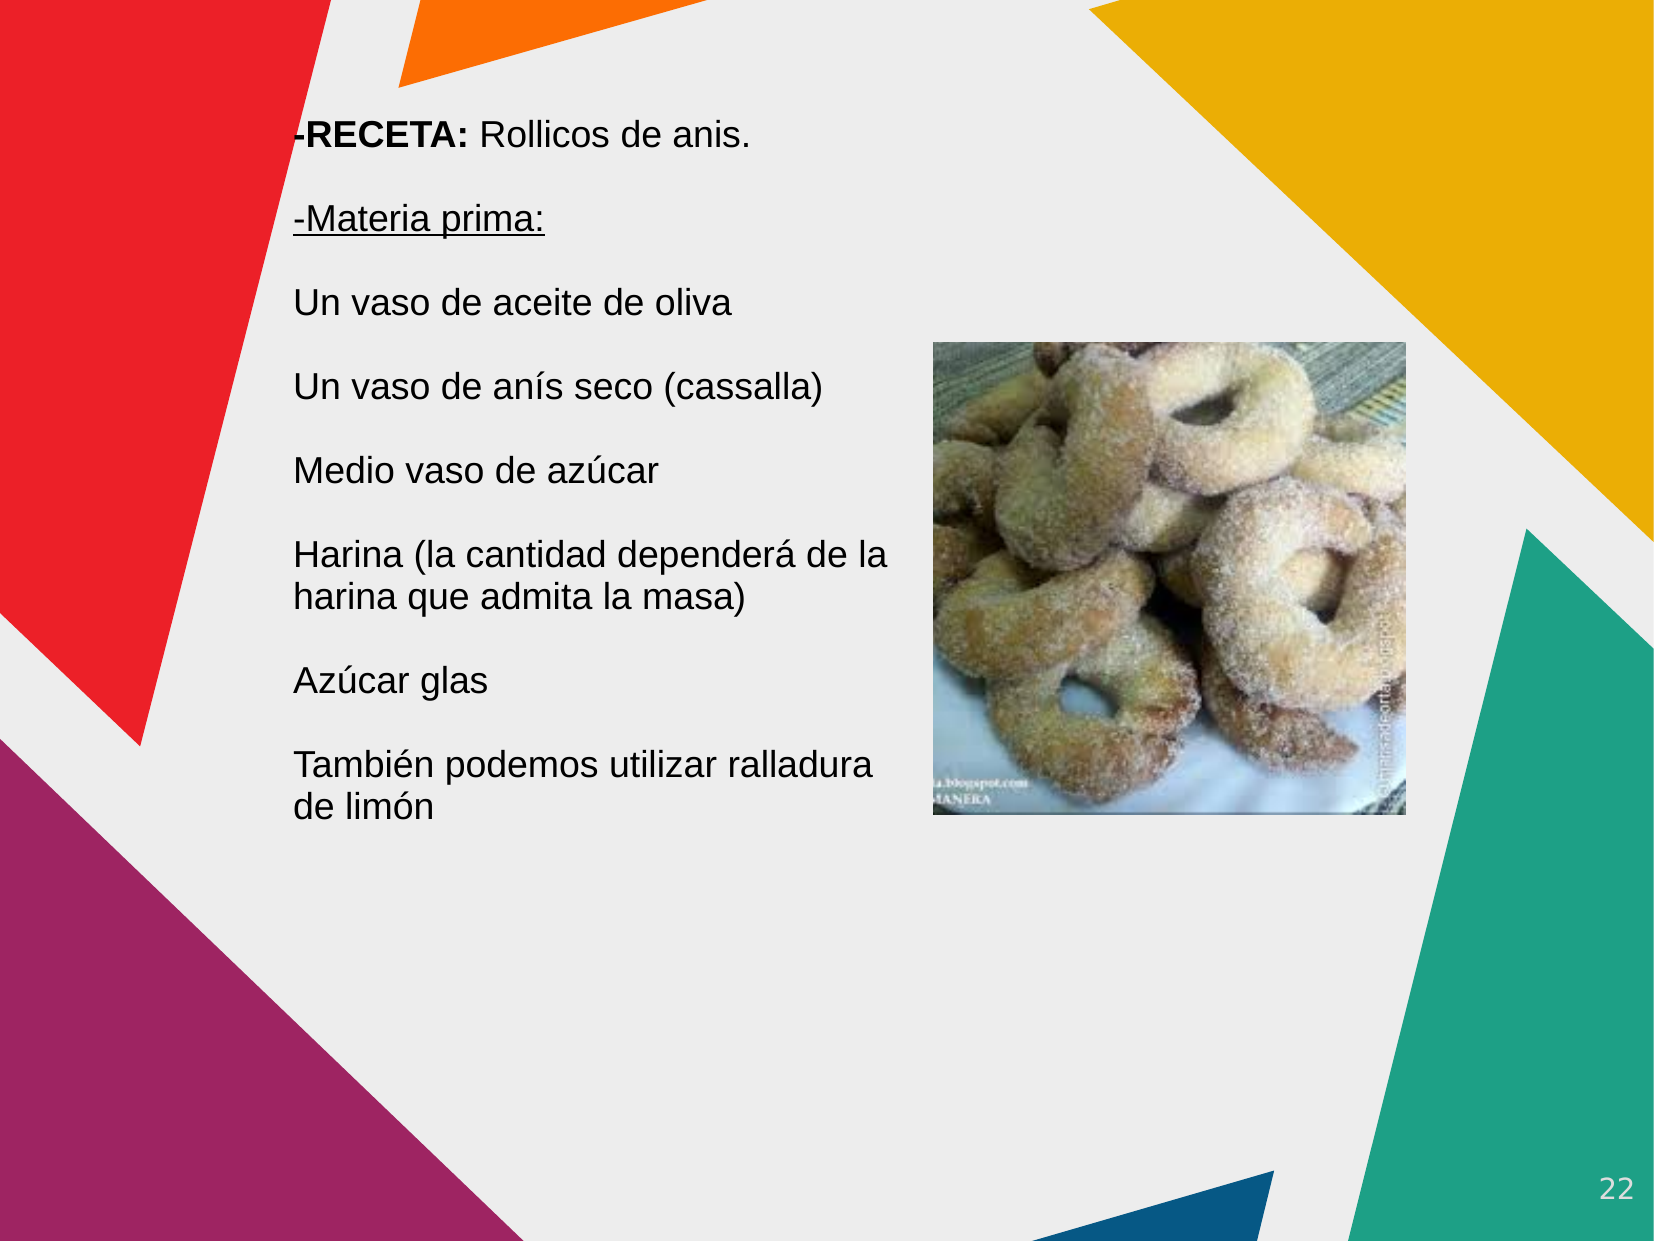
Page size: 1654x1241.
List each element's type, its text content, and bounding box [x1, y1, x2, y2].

text_box -RECETA: Rollicos de anis. -Materia prima: Un vaso de aceite de oliva Un vaso de anís seco (cassalla) Medio vaso de azúcar Harina (la cantidad dependerá de la harina que admita la masa) Azúcar glas También podemos utilizar ralladura de limón [278, 106, 910, 905]
picture [933, 342, 1406, 815]
